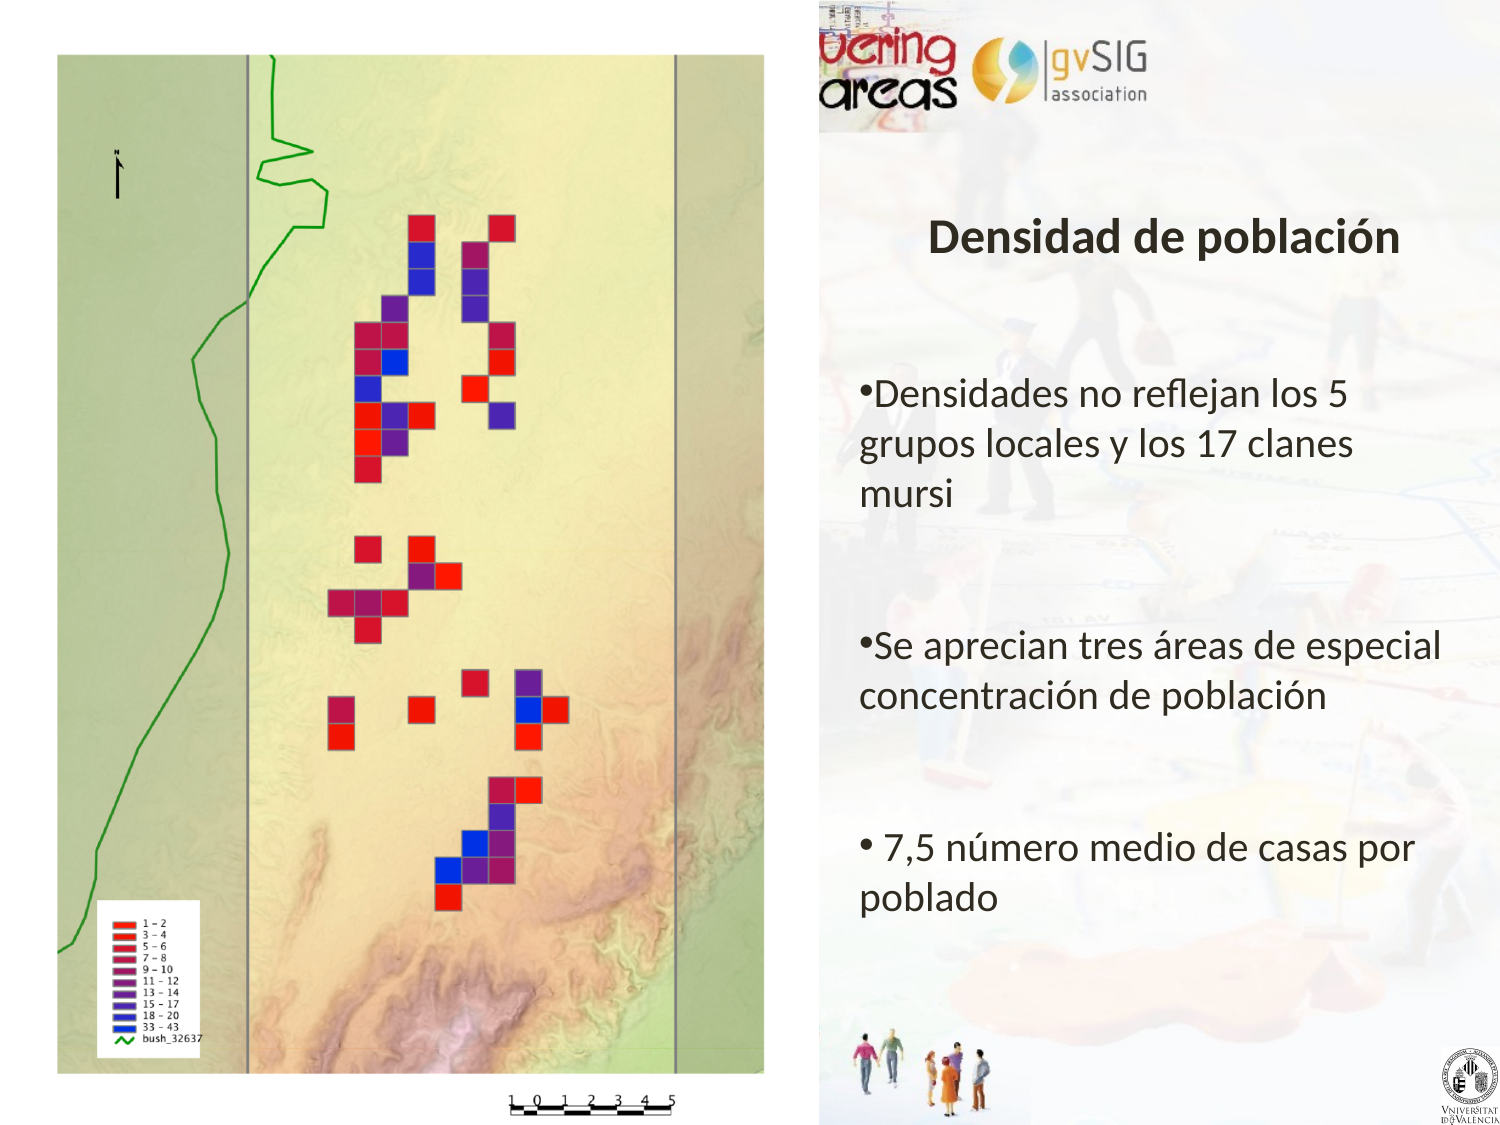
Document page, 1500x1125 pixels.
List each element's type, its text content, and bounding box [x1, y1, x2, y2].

text_box Densidad de población [895, 139, 1436, 327]
text_box Densidades no reflejan los 5 grupos locales y los 17 clanes mursi Se aprecian tres áreas de especial concentración de población 7,5 número medio de casas por poblado [844, 357, 1465, 928]
picture [0, 0, 1500, 1125]
